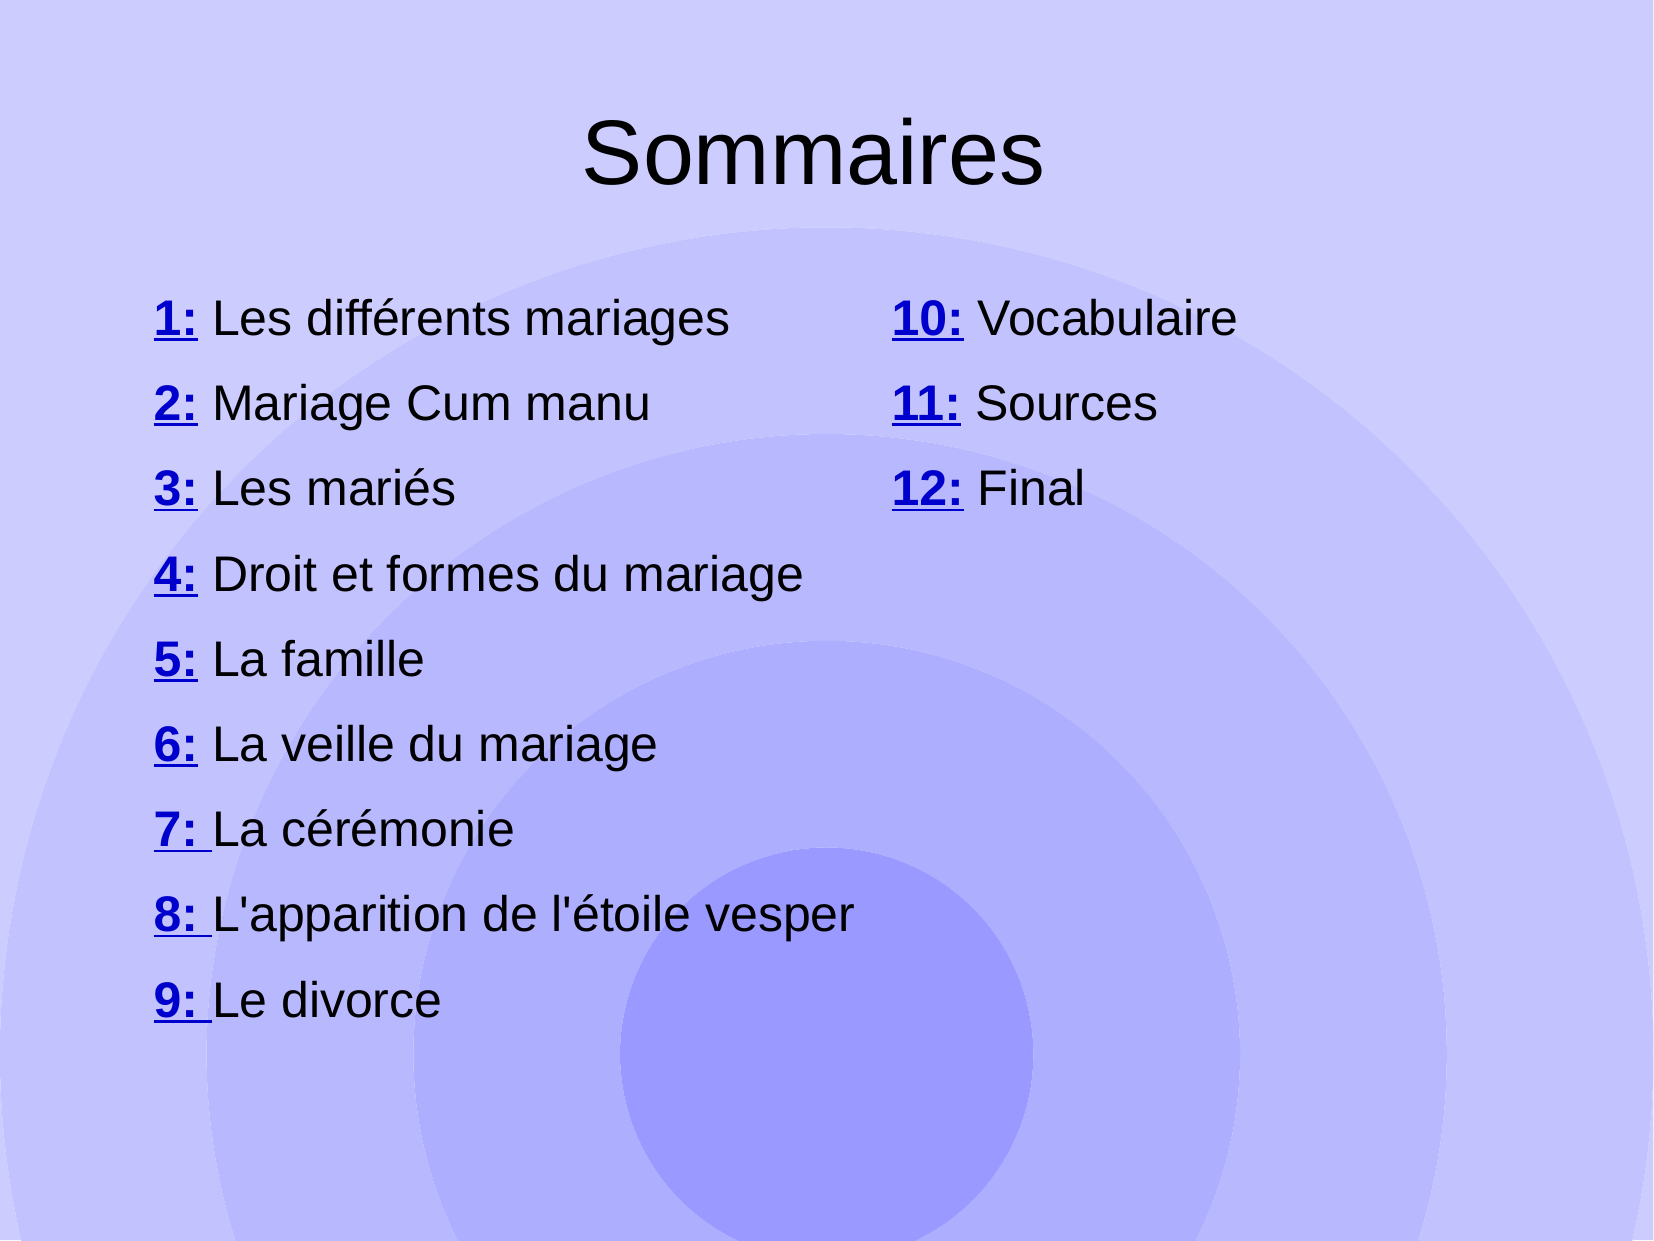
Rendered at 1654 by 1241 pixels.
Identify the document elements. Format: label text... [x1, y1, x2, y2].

list 1: Les différents mariages 10: Vocabulaire 2: Mariage Cum manu 11: Sources 3: Les mariés 12: Final 4: Droit et formes du mariage 5: La famille 6: La veille du mariage 7: La cérémonie 8: L'apparition de l'étoile vesper 9: Le divorce [82, 290, 1571, 1109]
title Sommaires [82, 49, 1571, 257]
